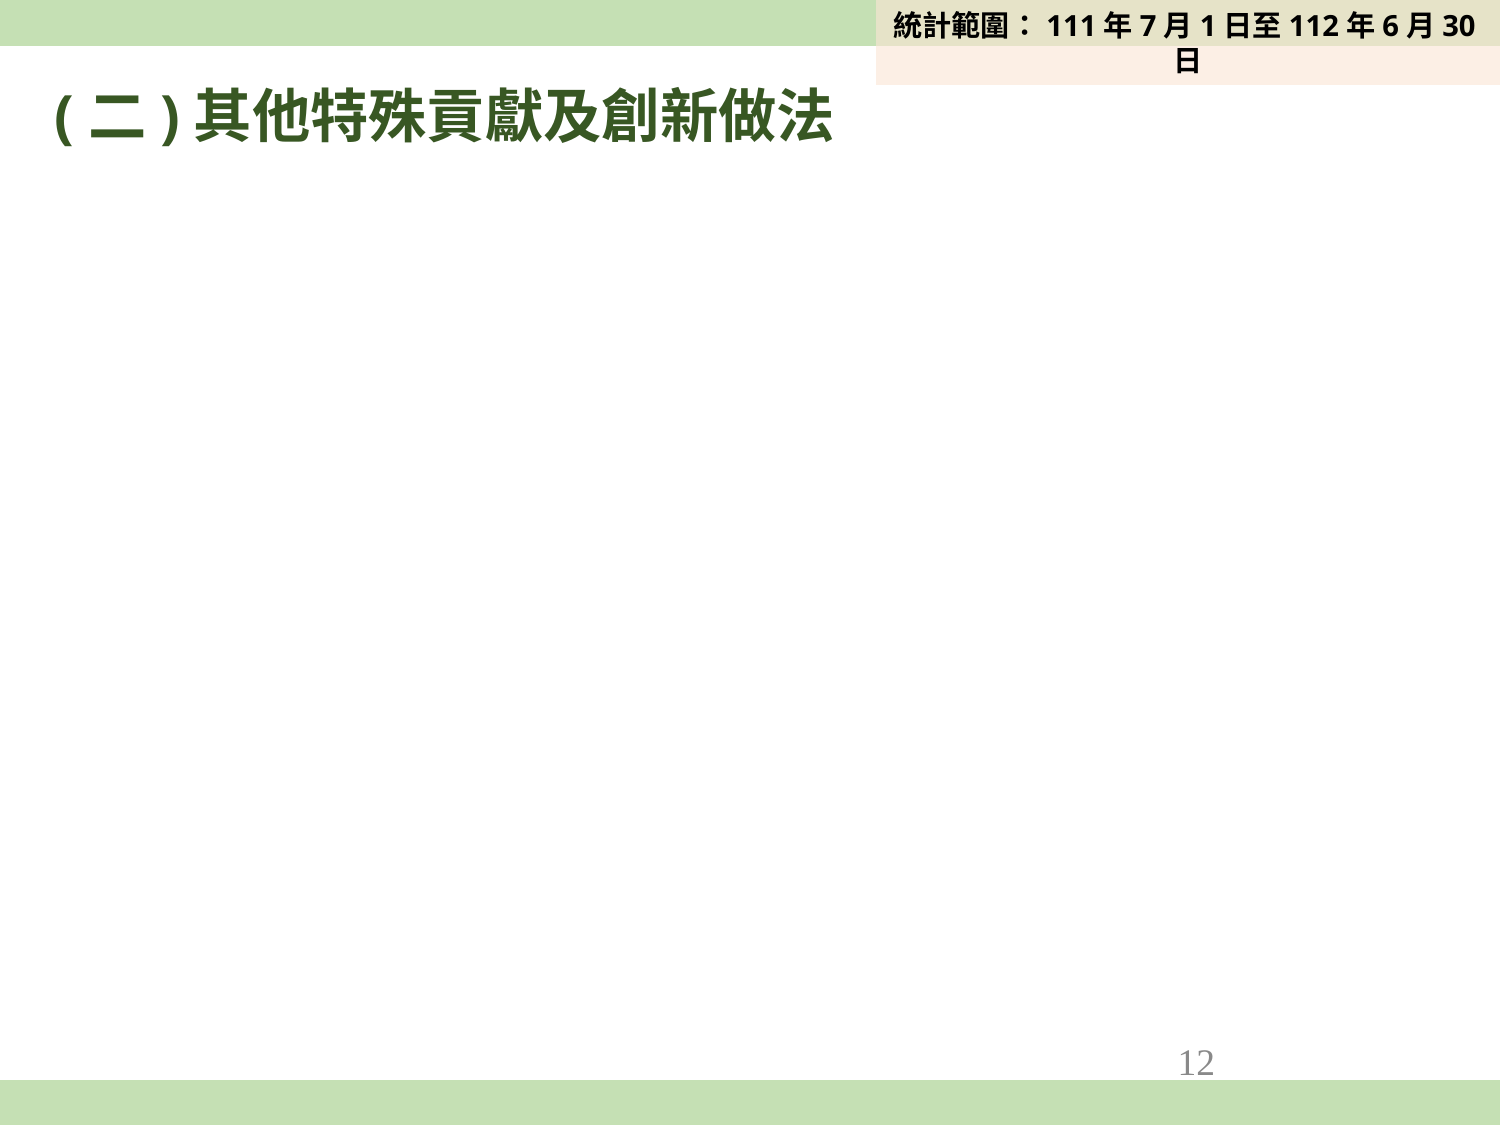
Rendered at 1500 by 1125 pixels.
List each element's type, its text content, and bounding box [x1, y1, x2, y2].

text_box 12 [1162, 1030, 1500, 1091]
text_box (二)其他特殊貢獻及創新做法 [39, 71, 850, 156]
text_box 統計範圍：111年7月1日至112年6月30日 [876, 0, 1500, 85]
